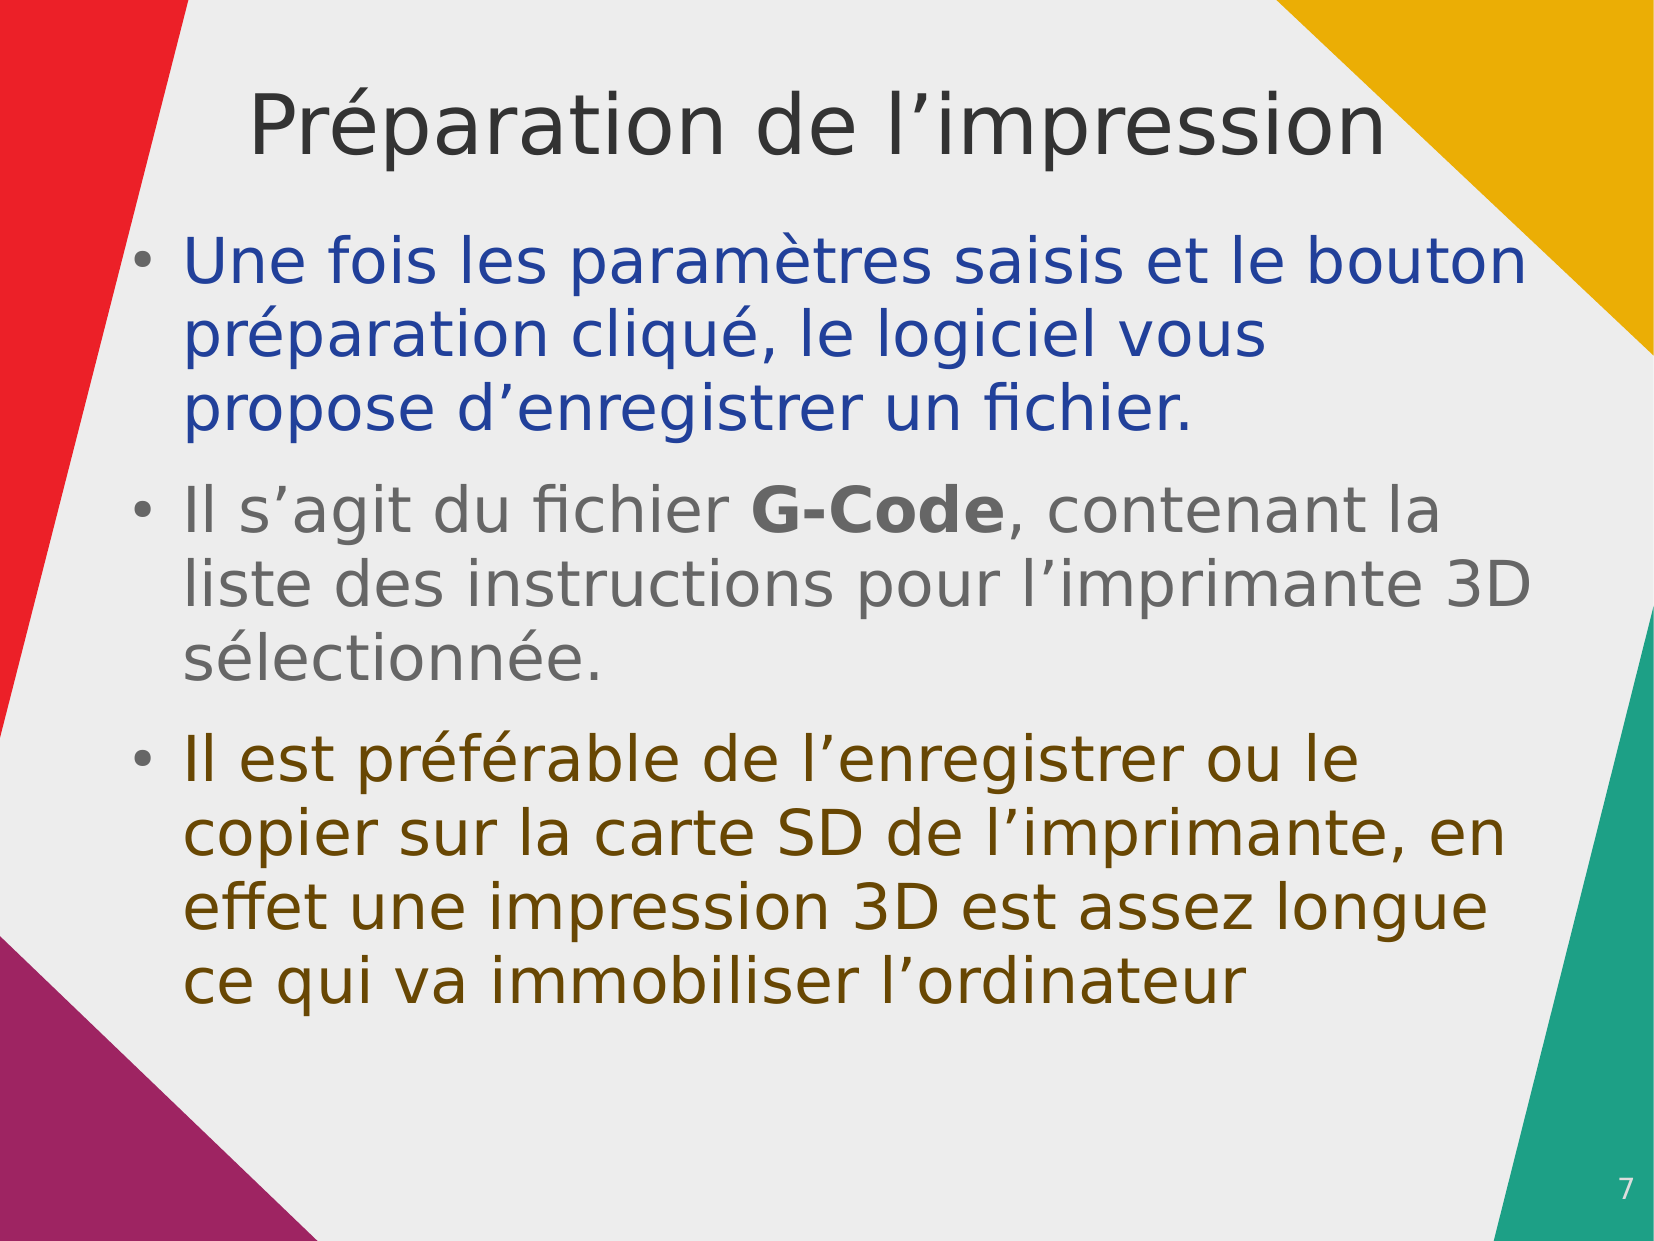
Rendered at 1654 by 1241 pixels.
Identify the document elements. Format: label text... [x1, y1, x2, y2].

title Préparation de l’impression [106, 27, 1531, 225]
list Une fois les paramètres saisis et le bouton préparation cliqué, le logiciel vous propose d’enregistrer un fichier. Il s’agit du fichier G-Code, contenant la liste des instructions pour l’imprimante 3D sélectionnée. Il est préférable de l’enregistrer ou le copier sur la carte SD de l’imprimante, en effet une impression 3D est assez longue ce qui va immobiliser l’ordinateur [114, 224, 1539, 1033]
